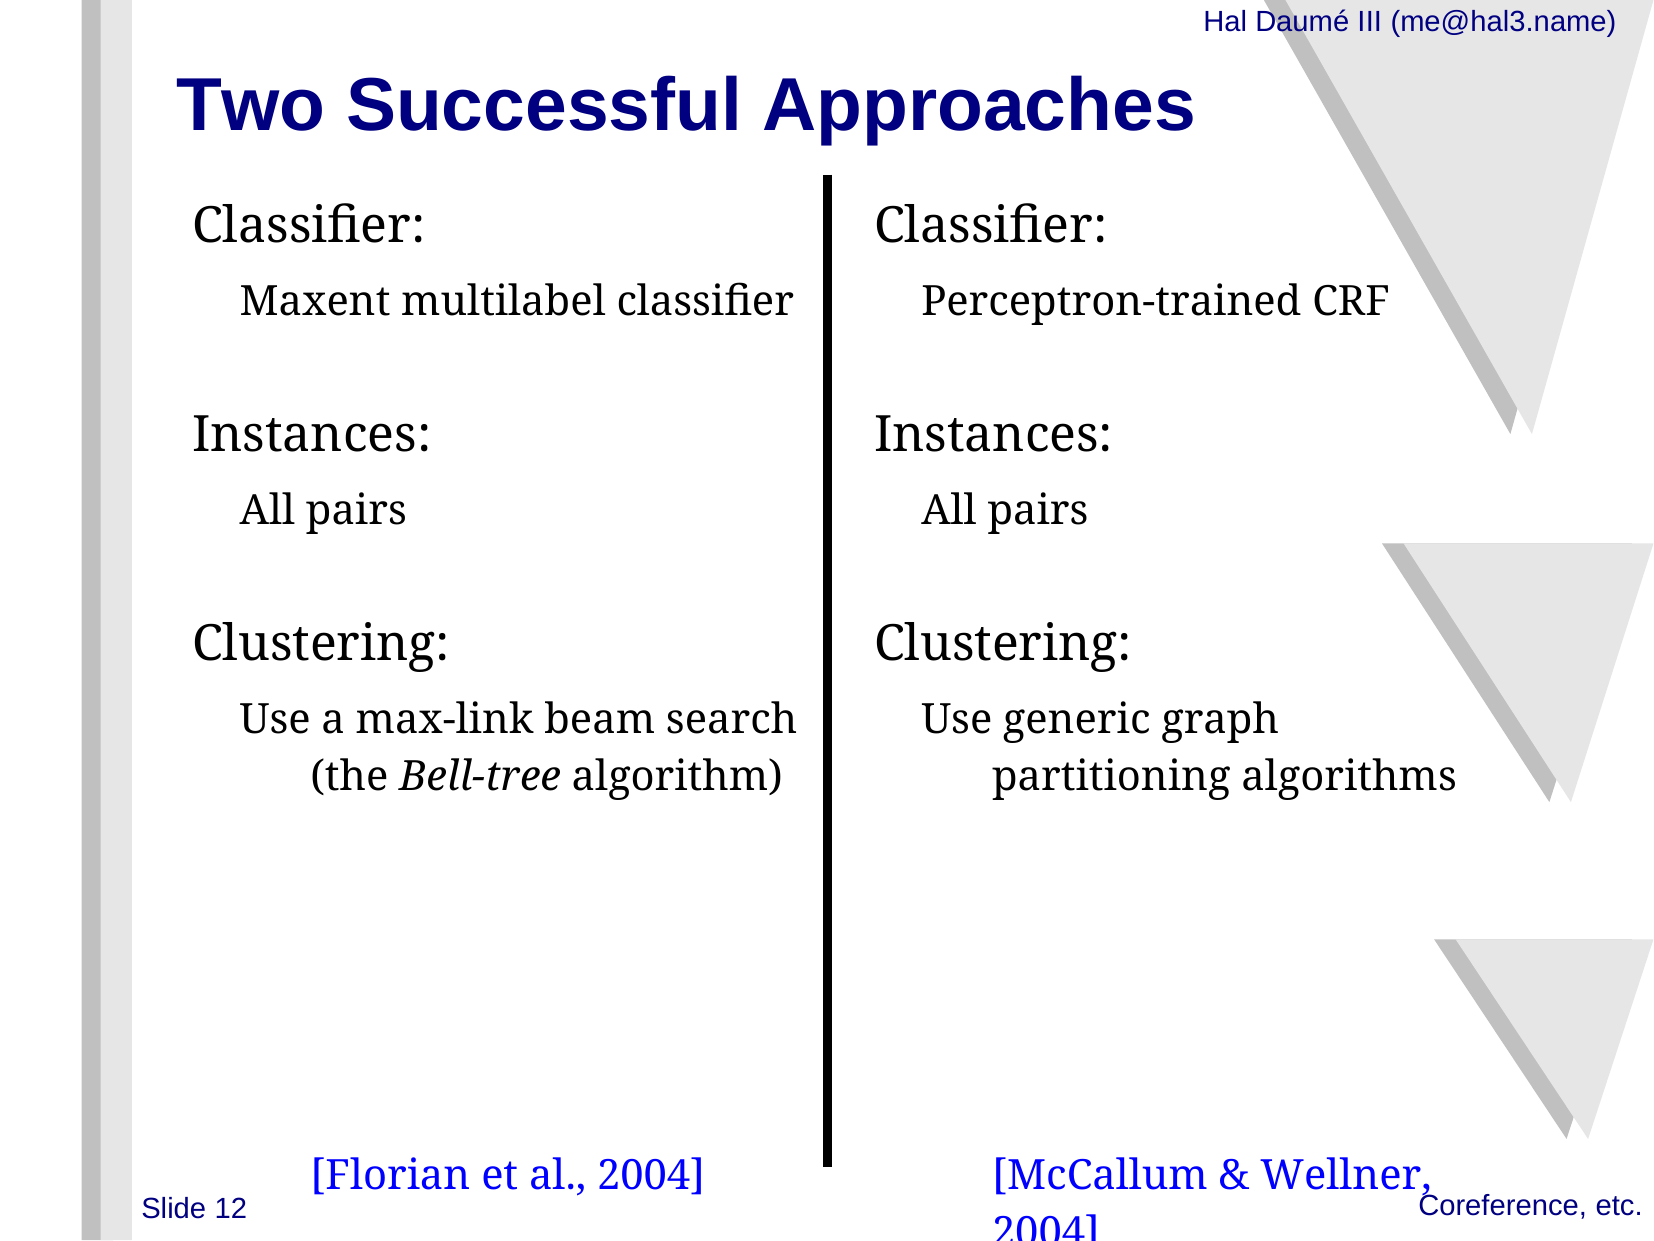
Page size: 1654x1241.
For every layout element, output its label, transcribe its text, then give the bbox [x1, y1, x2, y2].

list Classifier: Maxent multilabel classifier Instances: All pairs Clustering: Use a max-link beam search (the Bell-tree algorithm) [Florian et al., 2004] [180, 188, 823, 1127]
title Two Successful Approaches [176, 44, 1509, 166]
list Classifier: Perceptron-trained CRF Instances: All pairs Clustering: Use generic graph partitioning algorithms [McCallum & Wellner, 2004] [862, 188, 1512, 1127]
